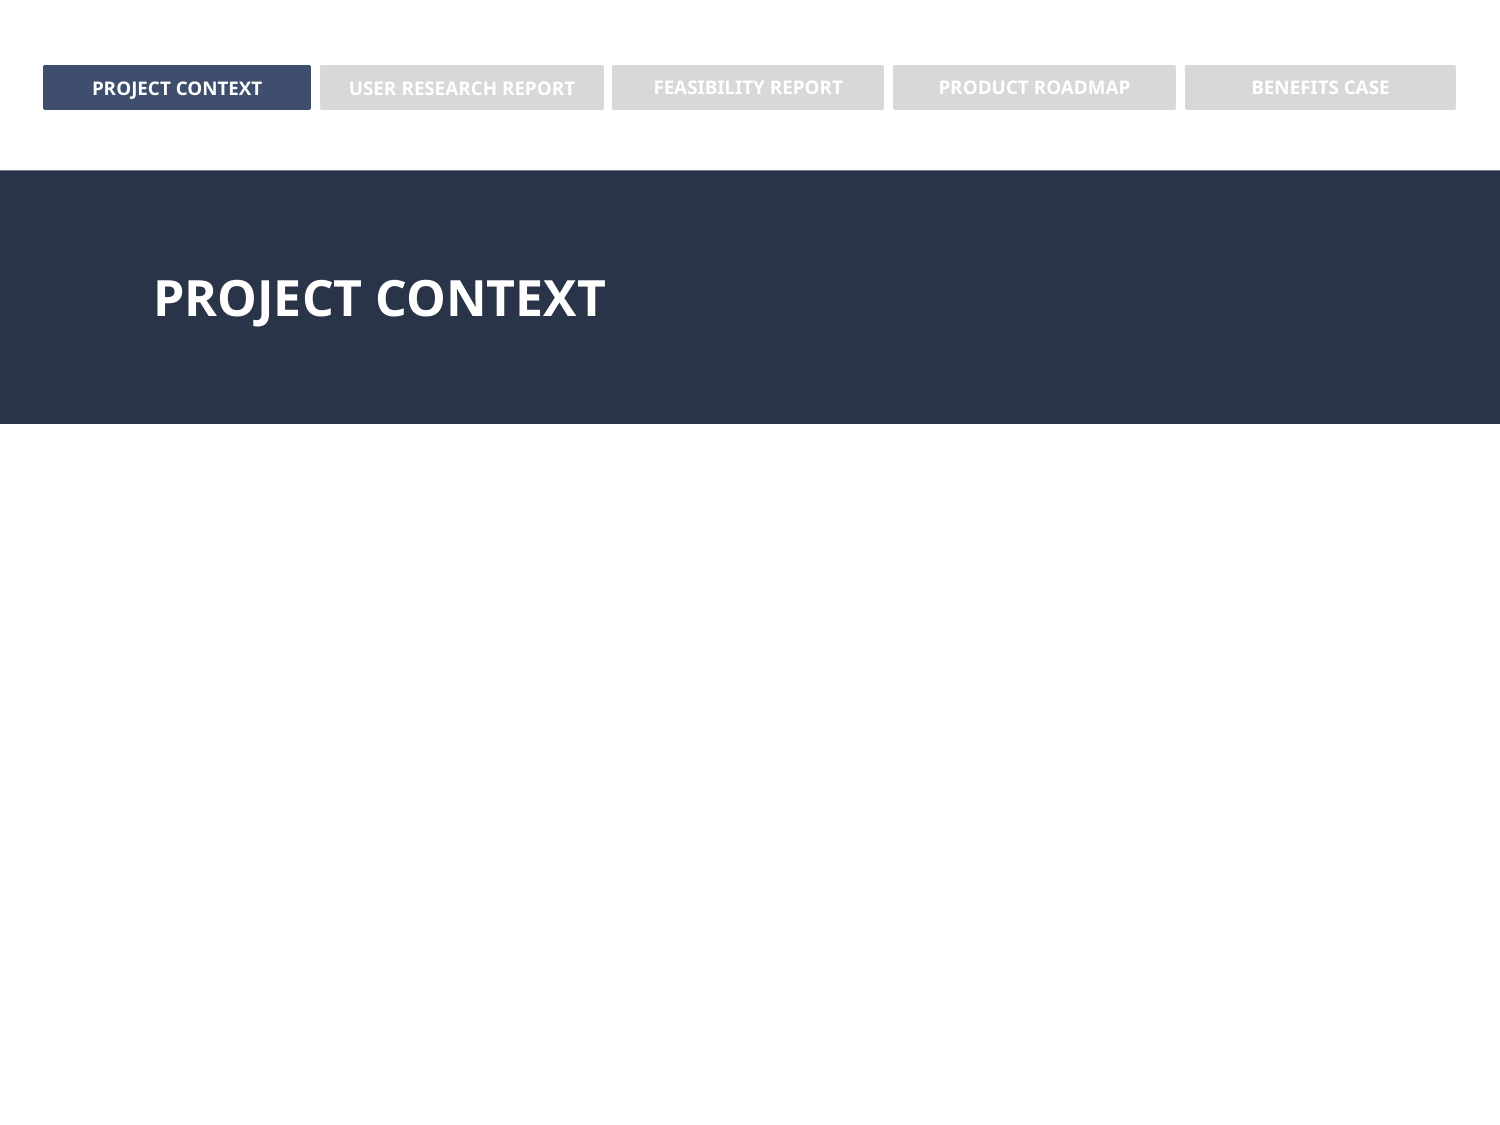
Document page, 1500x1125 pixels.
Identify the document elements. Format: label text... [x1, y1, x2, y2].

text_box PROJECT CONTEXT [44, 66, 310, 109]
text_box USER RESEARCH REPORT [321, 66, 603, 109]
text_box [0, 170, 1500, 424]
text_box PROJECT CONTEXT [153, 265, 1151, 334]
text_box FEASIBILITY REPORT [614, 66, 883, 109]
text_box BENEFITS CASE [1186, 66, 1455, 109]
text_box PRODUCT ROADMAP [894, 66, 1175, 109]
